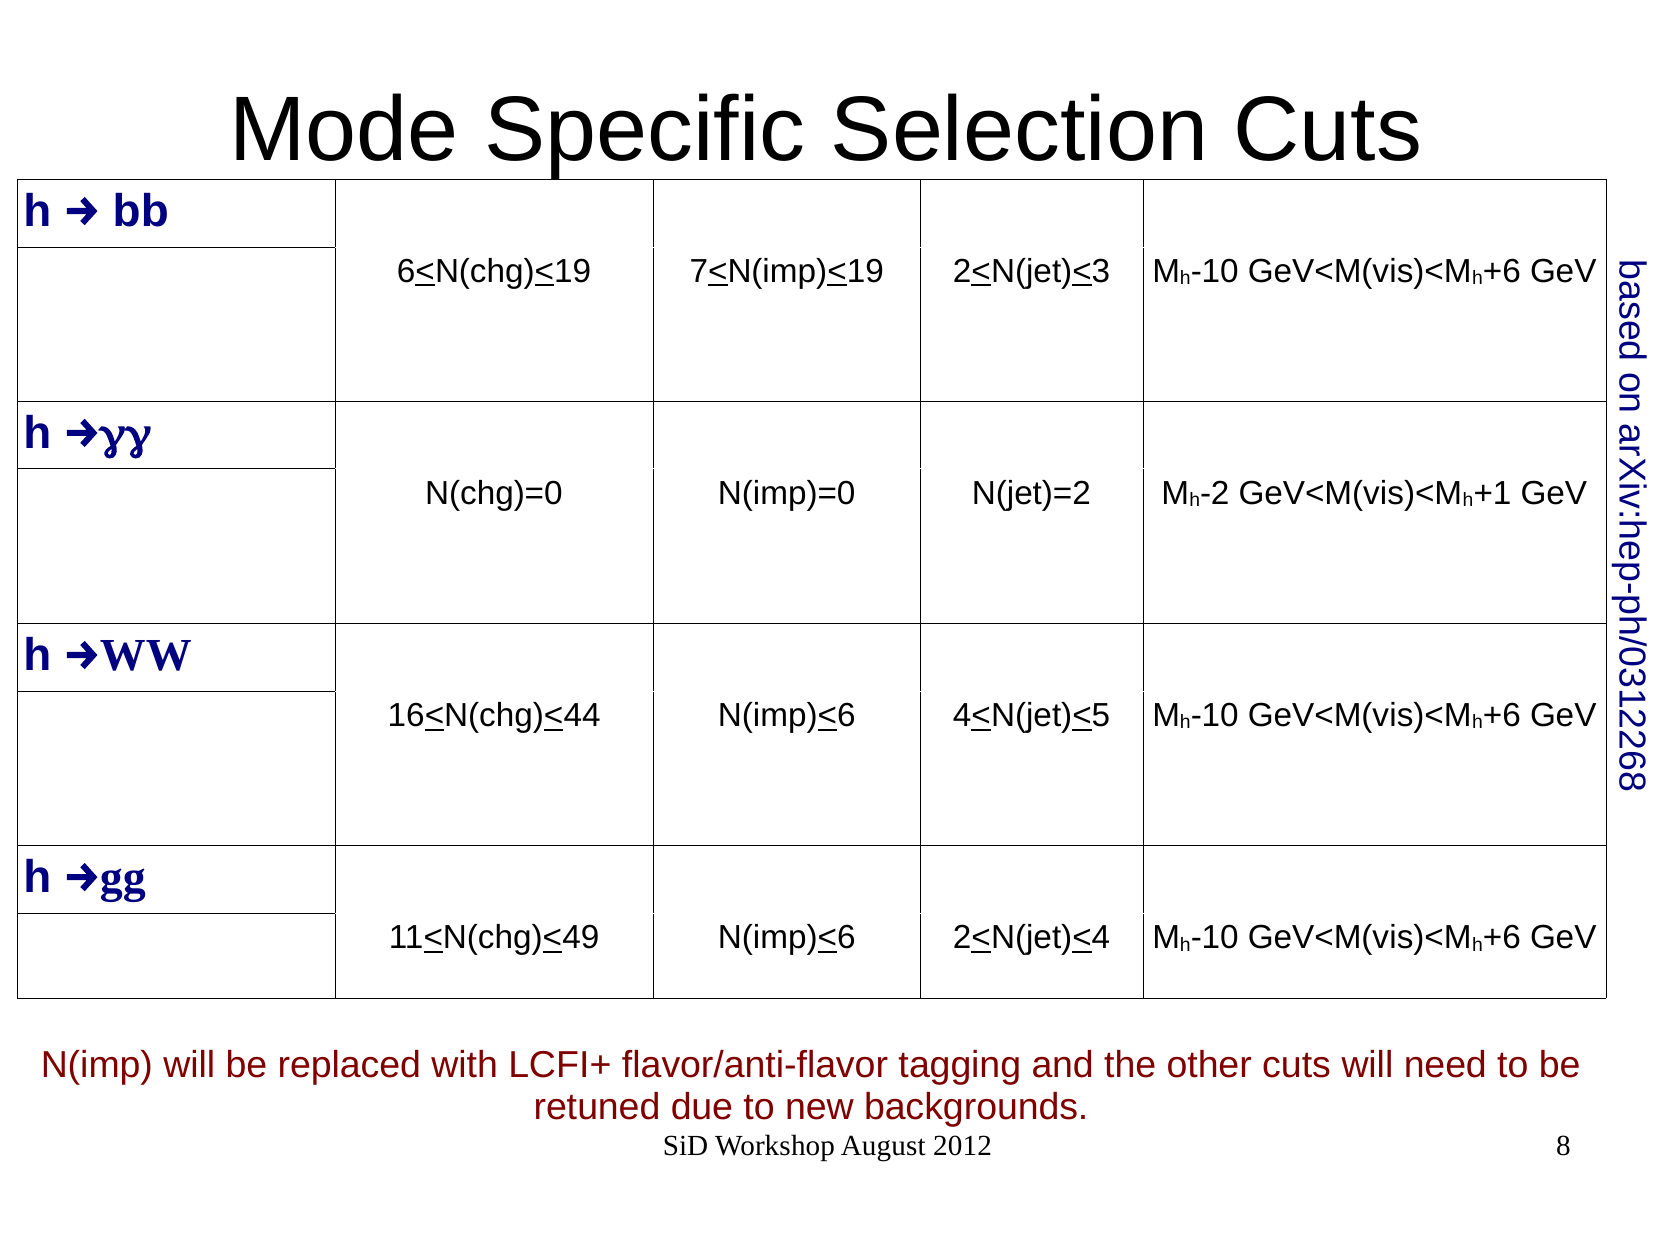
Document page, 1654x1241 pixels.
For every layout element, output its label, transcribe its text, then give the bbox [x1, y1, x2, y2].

table_cell [921, 402, 1143, 468]
table_cell N(chg)=0 [336, 469, 653, 623]
table_cell N(imp)<6 [654, 692, 920, 845]
table_header [921, 180, 1143, 247]
table_cell [1144, 846, 1597, 913]
table_cell [921, 624, 1143, 691]
table_cell 7<N(imp)<19 [654, 248, 920, 401]
table_header [1144, 180, 1606, 247]
table_cell Mh-10 GeV<M(vis)<Mh+6 GeV [1144, 248, 1606, 401]
table_cell Mh-10 GeV<M(vis)<Mh+6 GeV [1144, 914, 1606, 998]
table_cell [921, 846, 1143, 913]
title Mode Specific Selection Cuts [82, 49, 1571, 179]
table_cell N(imp)=0 [654, 469, 920, 623]
text_box based on arXiv:hep-ph/0312268 [1597, 259, 1654, 935]
table_cell [336, 402, 653, 468]
table_cell Mh-2 GeV<M(vis)<Mh+1 GeV [1144, 469, 1597, 623]
table_header h → bb [18, 180, 335, 247]
table_cell 11<N(chg)<49 [336, 914, 653, 998]
table_cell [18, 248, 335, 401]
text_box N(imp) will be replaced with LCFI+ flavor/anti-flavor tagging and the other cuts will need to be retuned due to new backgrounds. [26, 1035, 1597, 1135]
table_cell 2<N(jet)<3 [921, 248, 1143, 401]
table_cell [336, 624, 653, 691]
table_cell [654, 624, 920, 691]
table_cell Mh-10 GeV<M(vis)<Mh+6 GeV [1144, 692, 1597, 845]
table_header [336, 180, 653, 247]
table_cell h →gg [18, 402, 335, 468]
table_header [654, 180, 920, 247]
table_cell [1144, 624, 1597, 691]
table_cell [1144, 402, 1597, 468]
table_cell 16<N(chg)<44 [336, 692, 653, 845]
table_cell [654, 846, 920, 913]
table_cell N(imp)<6 [654, 914, 920, 998]
table_cell [336, 846, 653, 913]
table_cell 2<N(jet)<4 [921, 914, 1143, 998]
table_cell [18, 914, 335, 998]
table_cell 6<N(chg)<19 [336, 248, 653, 401]
table_cell [18, 692, 335, 845]
table_cell [654, 402, 920, 468]
table_cell N(jet)=2 [921, 469, 1143, 623]
table_cell h →WW [18, 624, 335, 691]
table_cell [18, 469, 335, 623]
table_cell h →gg [18, 846, 335, 913]
table_cell 4<N(jet)<5 [921, 692, 1143, 845]
